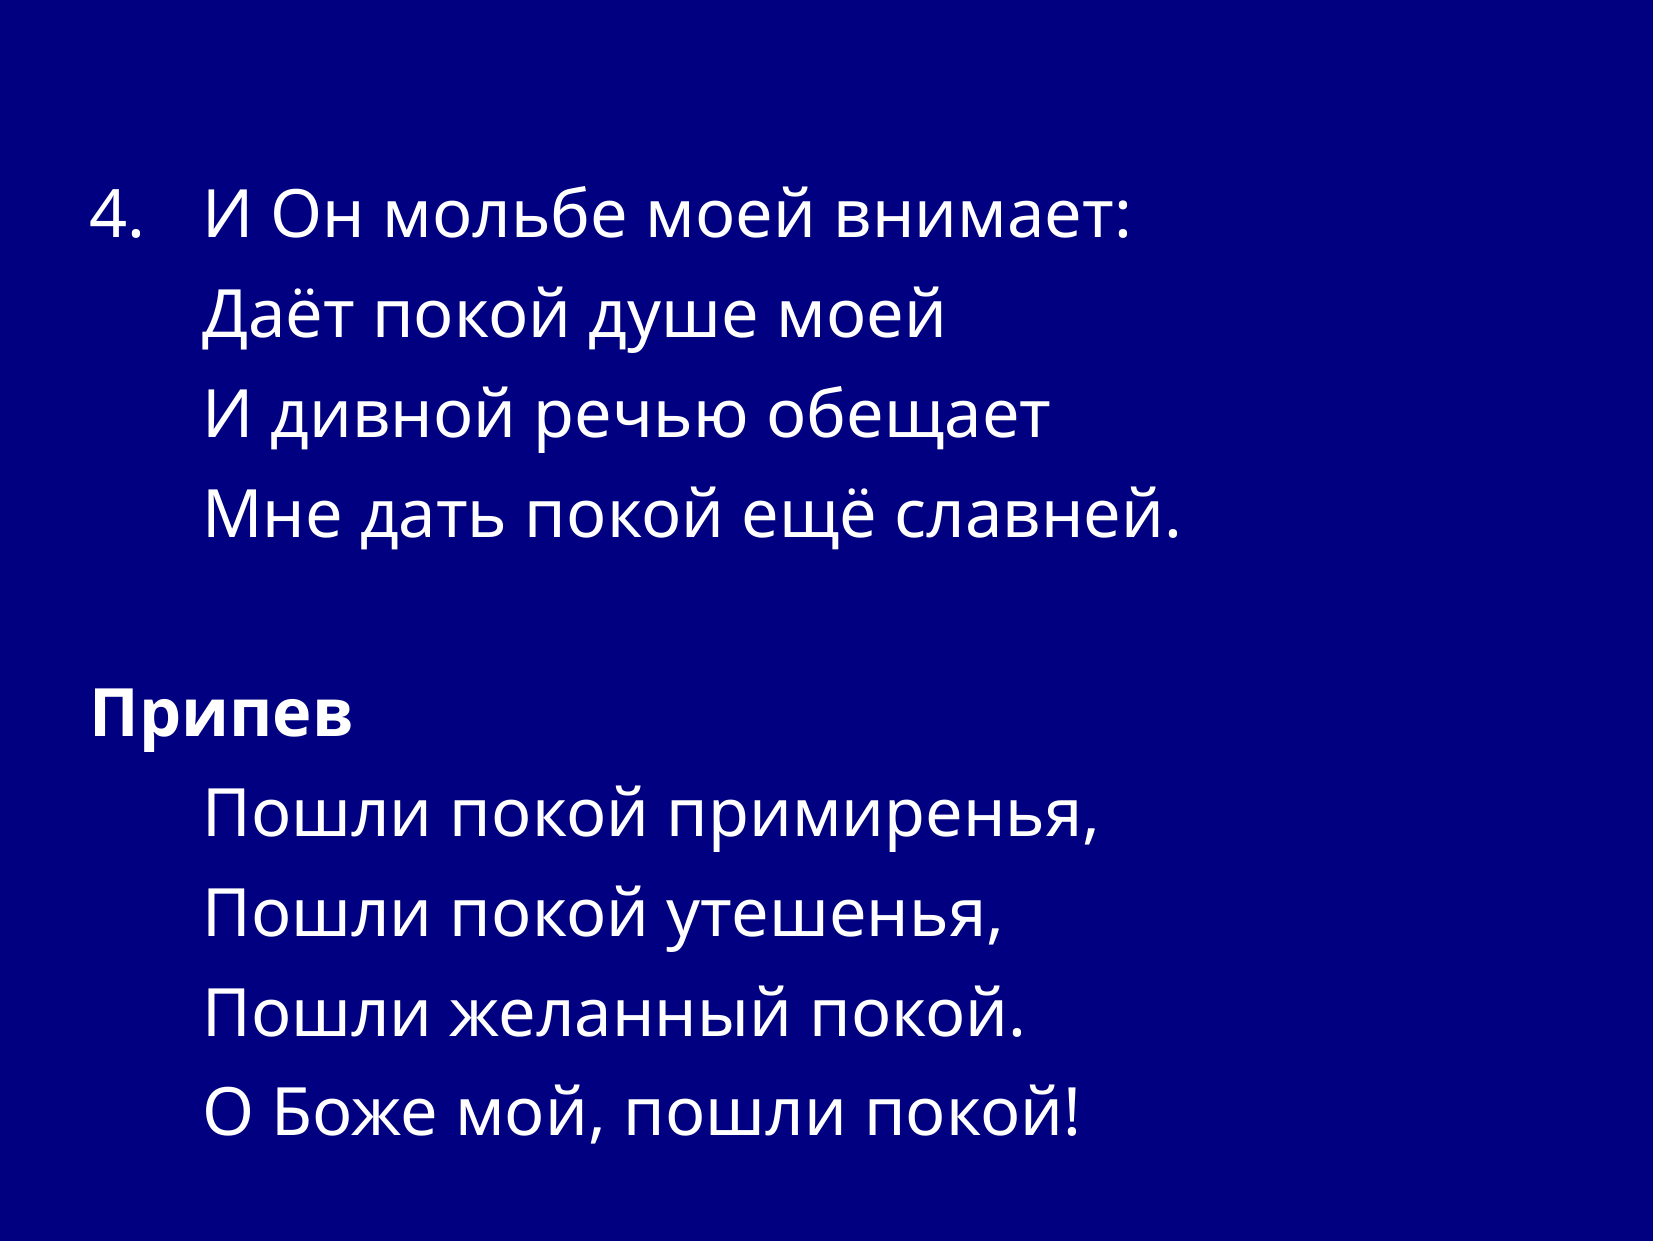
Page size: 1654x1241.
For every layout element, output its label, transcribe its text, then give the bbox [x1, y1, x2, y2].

text_box 4. И Он мольбе моей внимает: Даёт покой душе моей И дивной речью обещает Мне дать покой ещё славней. Припев Пошли покой примиренья, Пошли покой утешенья, Пошли желанный покой. О Боже мой, пошли покой! [75, 150, 1576, 1163]
